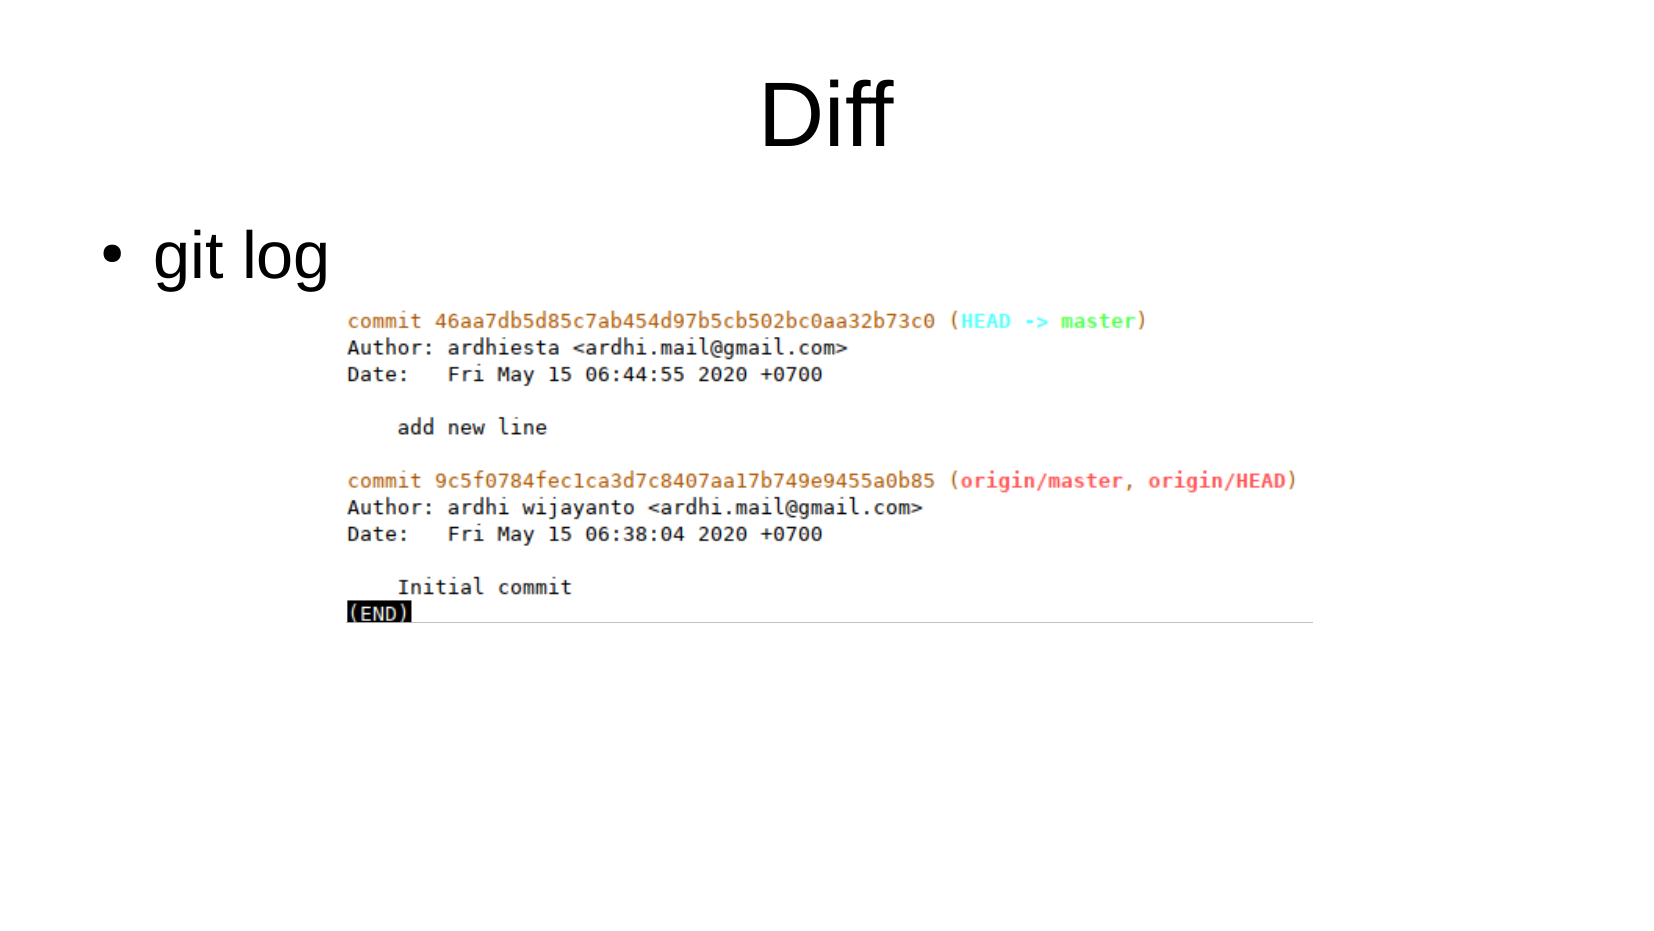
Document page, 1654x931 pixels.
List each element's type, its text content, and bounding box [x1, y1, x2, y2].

picture [346, 300, 1313, 632]
list git log [82, 217, 1571, 758]
title Diff [82, 37, 1571, 193]
